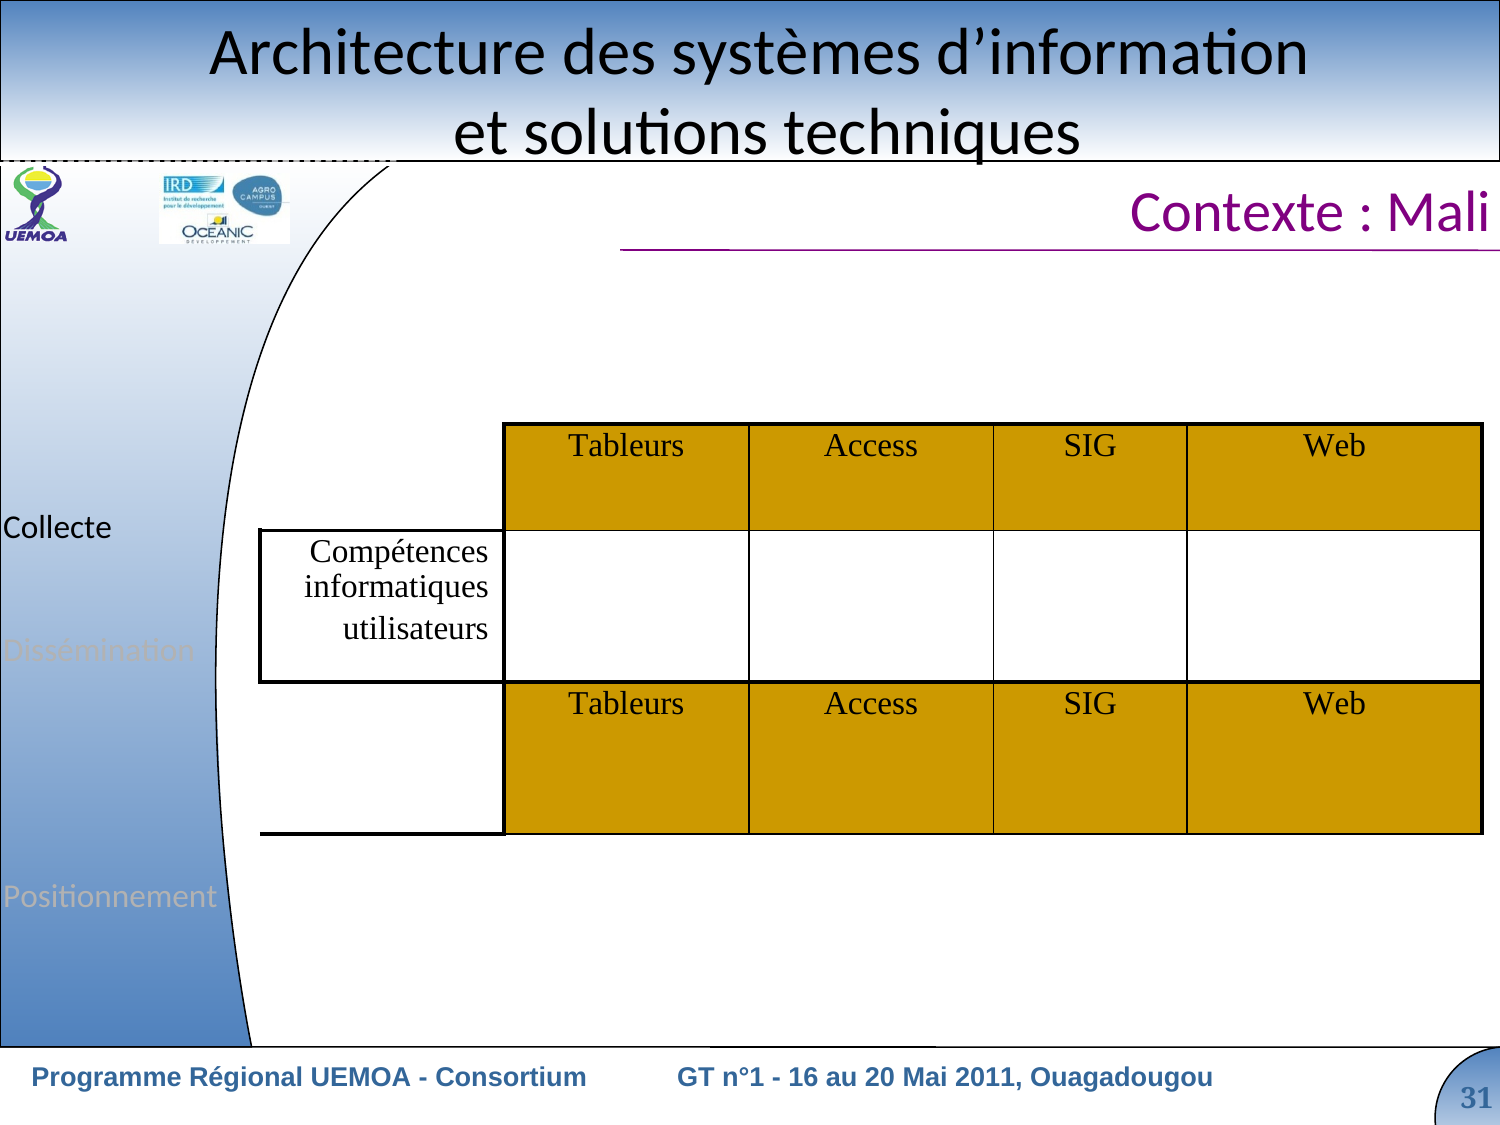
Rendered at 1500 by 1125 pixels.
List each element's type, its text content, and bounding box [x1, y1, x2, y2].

picture [0, 166, 73, 244]
table_cell Access [750, 684, 993, 833]
picture [159, 173, 265, 244]
table_cell Web [1188, 684, 1480, 833]
table_header Web [1188, 426, 1480, 530]
table_cell [994, 531, 1186, 680]
table_cell [750, 531, 993, 680]
table_cell [506, 531, 748, 680]
text_box Architecture des systèmes d’information et solutions techniques [53, 0, 1483, 161]
table_header Access [750, 426, 993, 530]
table_cell Tableurs [506, 684, 748, 833]
table_cell [1188, 531, 1480, 680]
table_header [260, 424, 502, 529]
table_cell Compétences informatiques utilisateurs [313, 532, 502, 680]
table_cell [313, 684, 502, 832]
text_box Contexte : Mali [265, 165, 1500, 251]
table_cell SIG [994, 684, 1186, 833]
table_header SIG [994, 426, 1186, 530]
table_header Tableurs [506, 426, 748, 530]
table_header Collecte Dissémination Positionnement [0, 497, 313, 1045]
